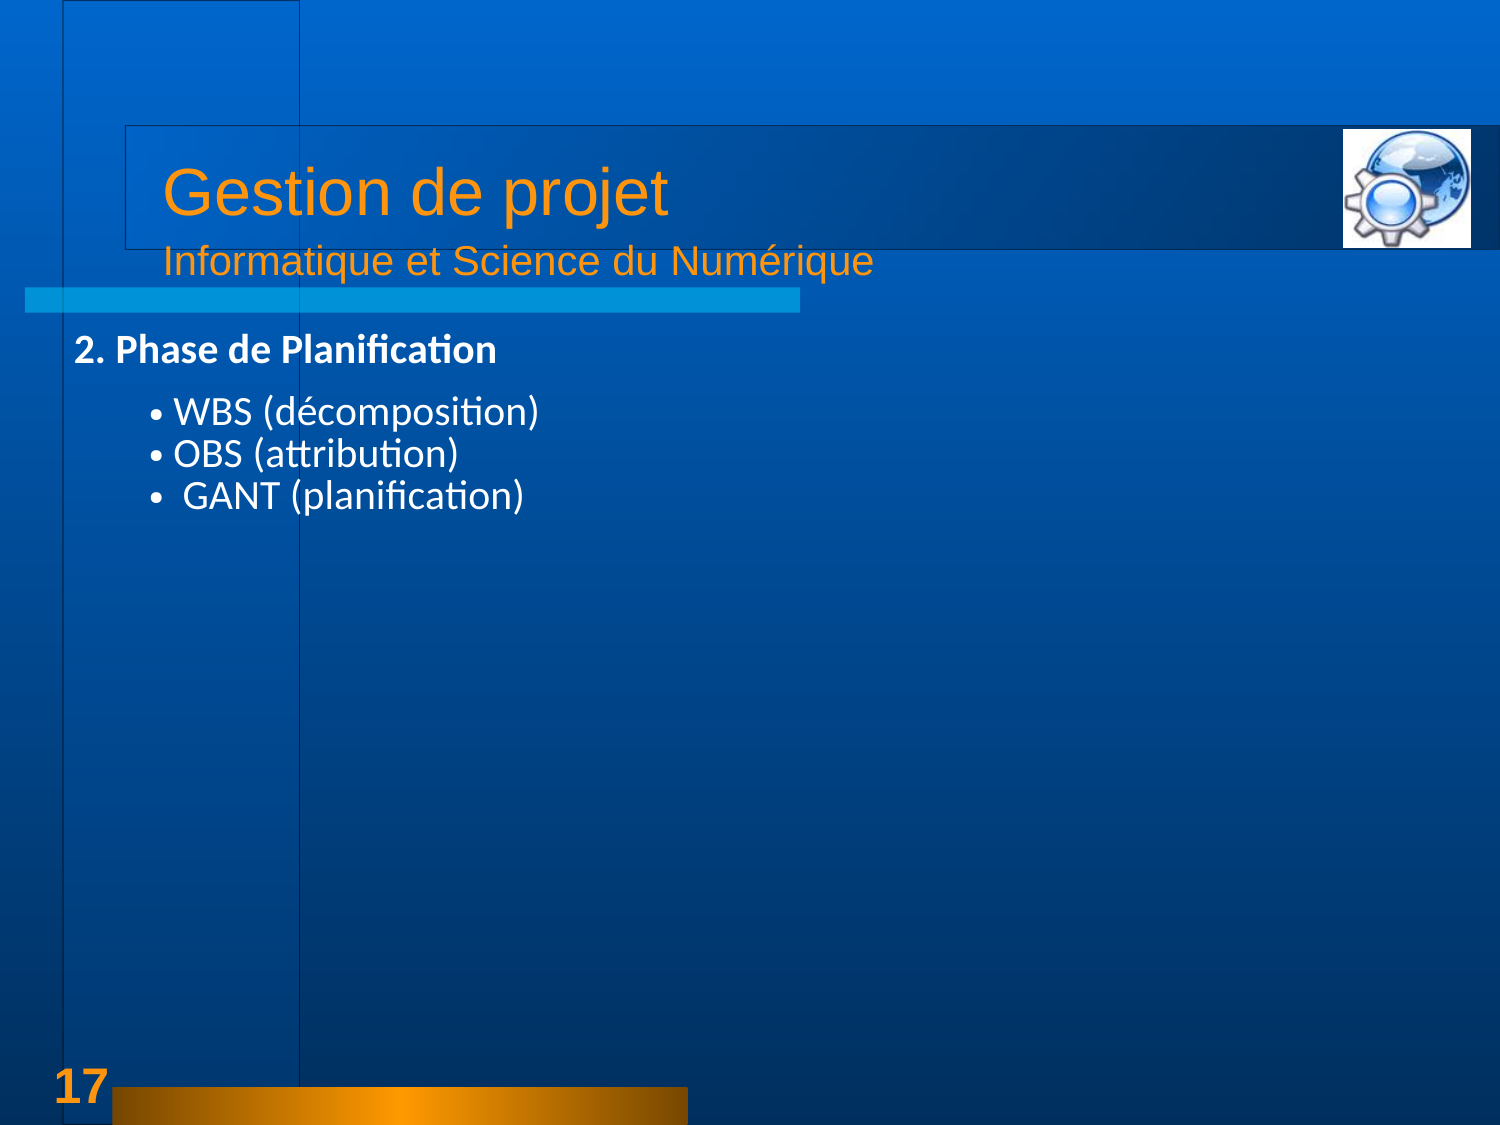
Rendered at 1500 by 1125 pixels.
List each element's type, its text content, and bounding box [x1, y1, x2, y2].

text_box 2. Phase de Planification WBS (décomposition) OBS (attribution) GANT (planification) [59, 324, 1477, 569]
picture [1343, 129, 1471, 248]
